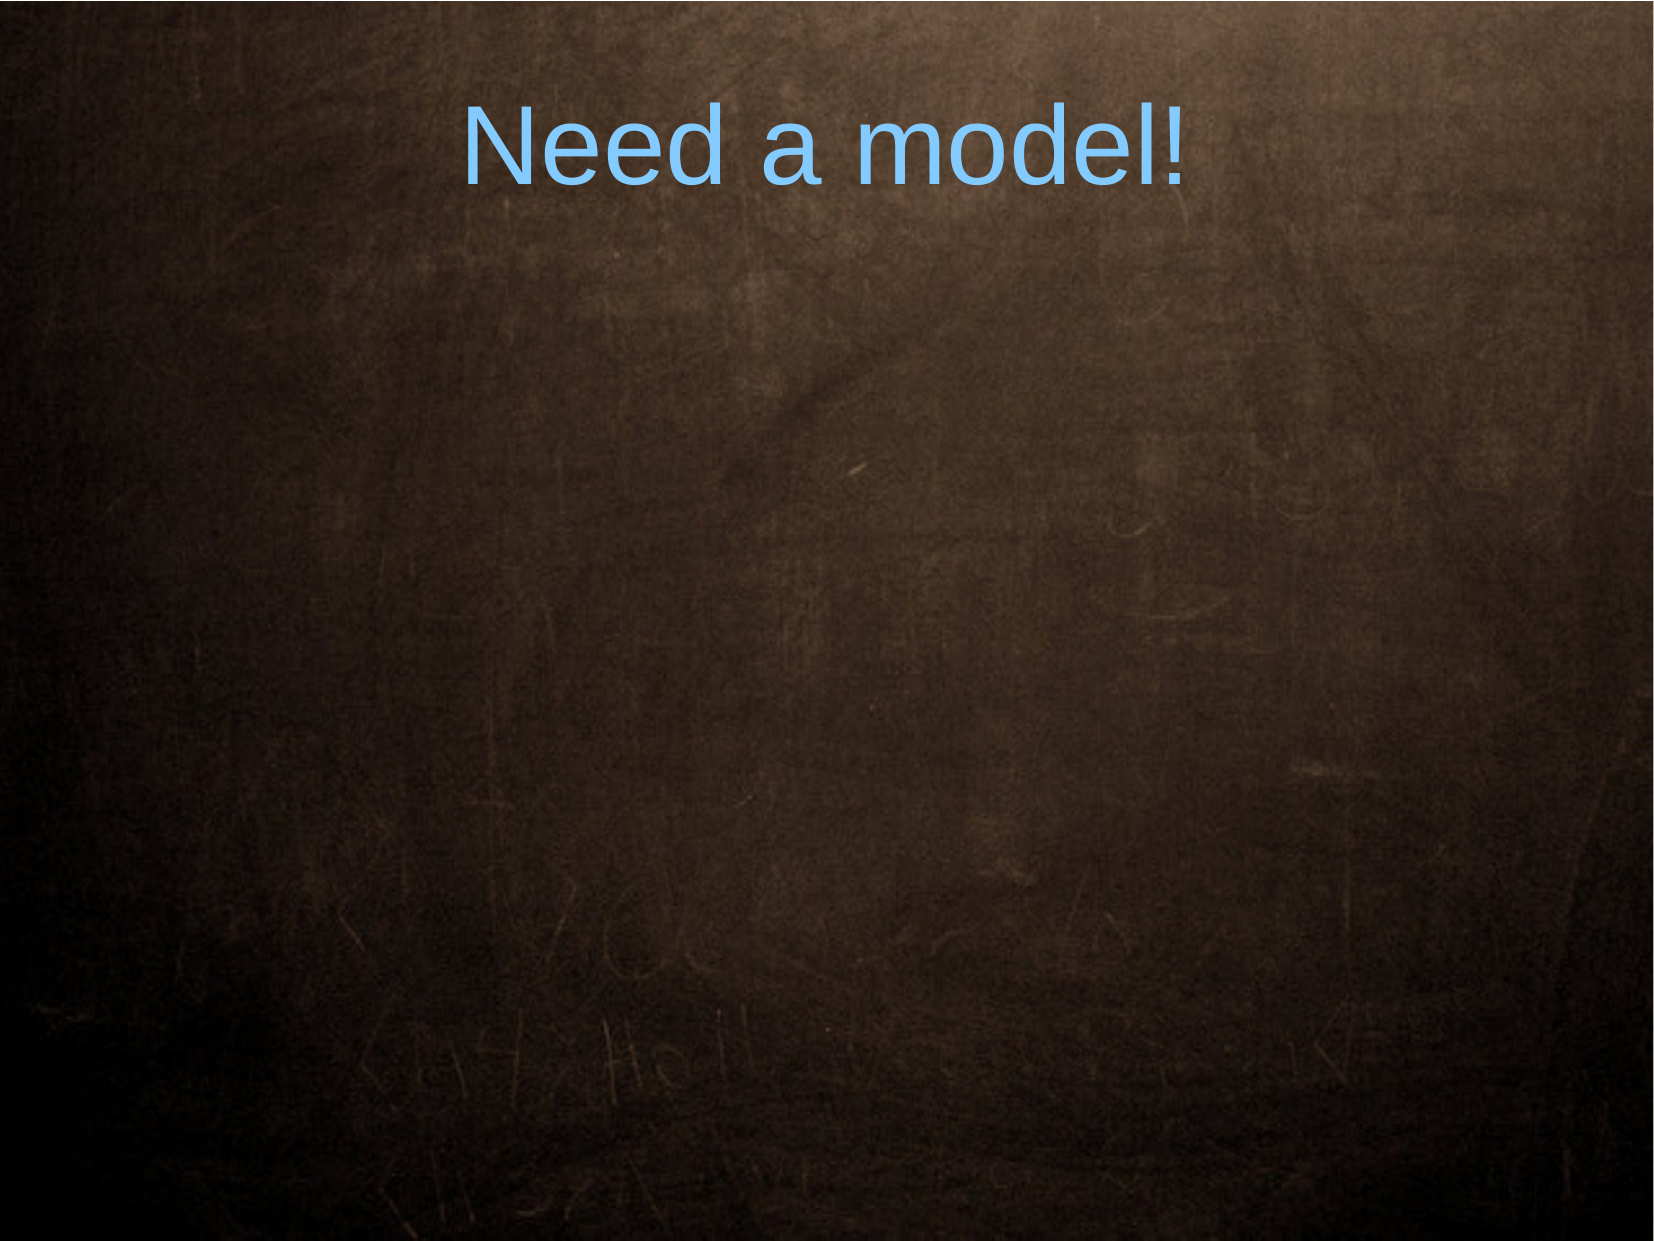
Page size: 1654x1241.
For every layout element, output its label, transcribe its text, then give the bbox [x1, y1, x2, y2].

text_box Need a model! [75, 75, 1576, 216]
picture [0, 1, 1654, 1241]
